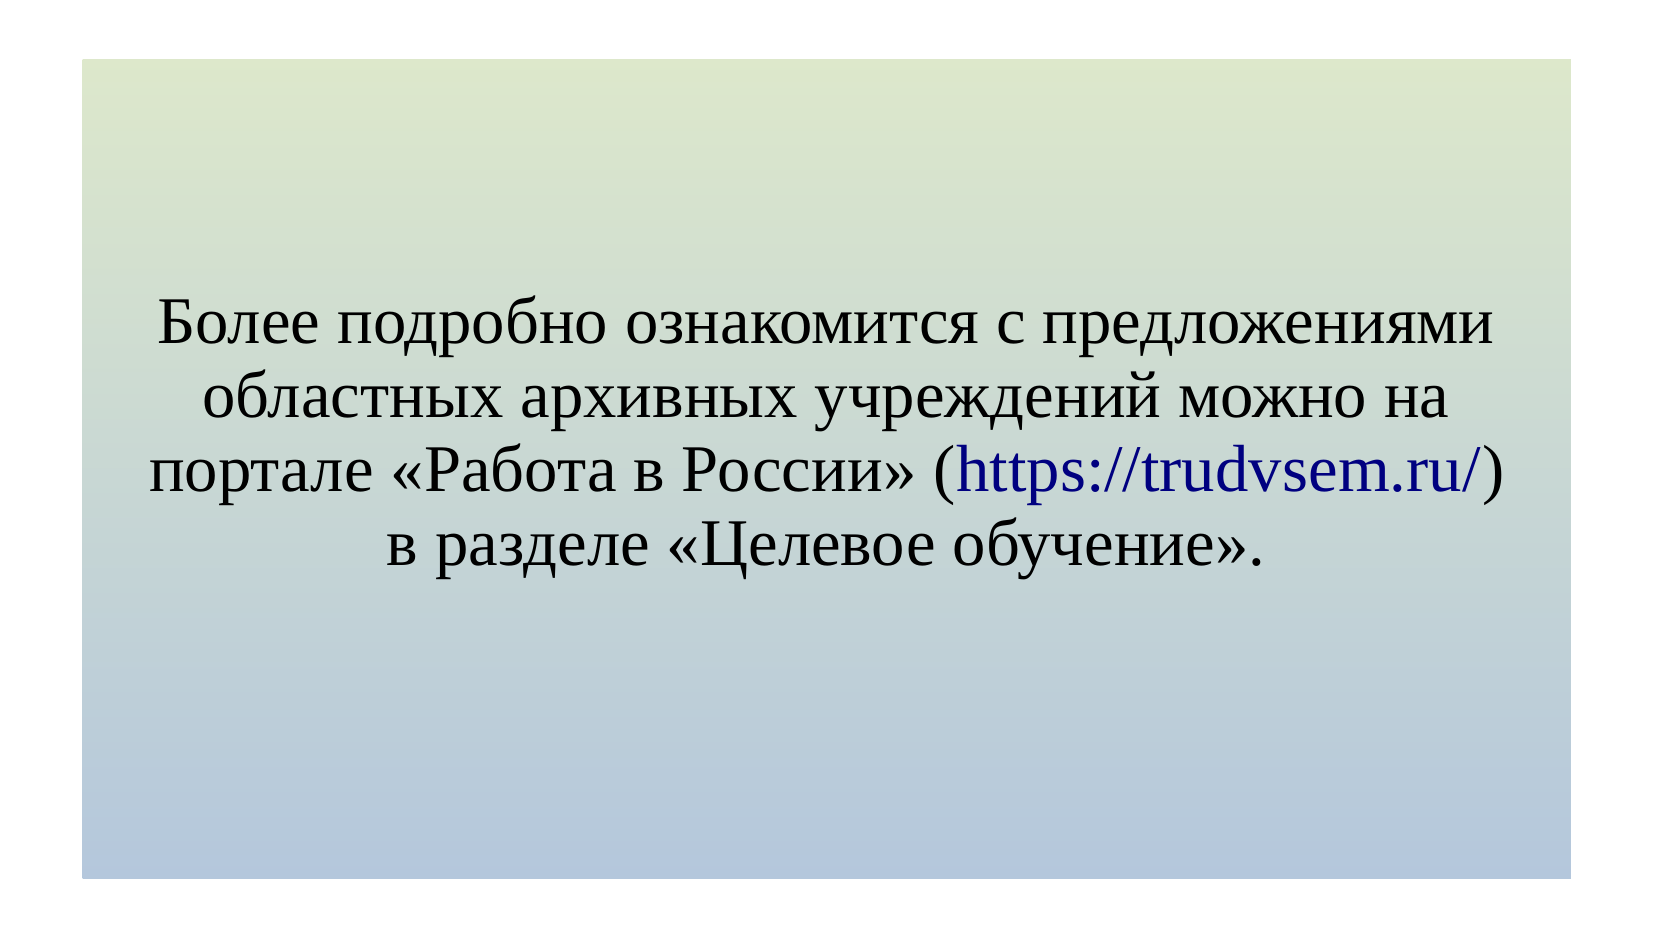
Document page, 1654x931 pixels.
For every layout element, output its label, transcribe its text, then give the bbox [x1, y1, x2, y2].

subtitle Более подробно ознакомится с предложениями областных архивных учреждений можно на портале «Работа в России» (https://trudvsem.ru/) в разделе «Целевое обучение». [82, 59, 1571, 879]
